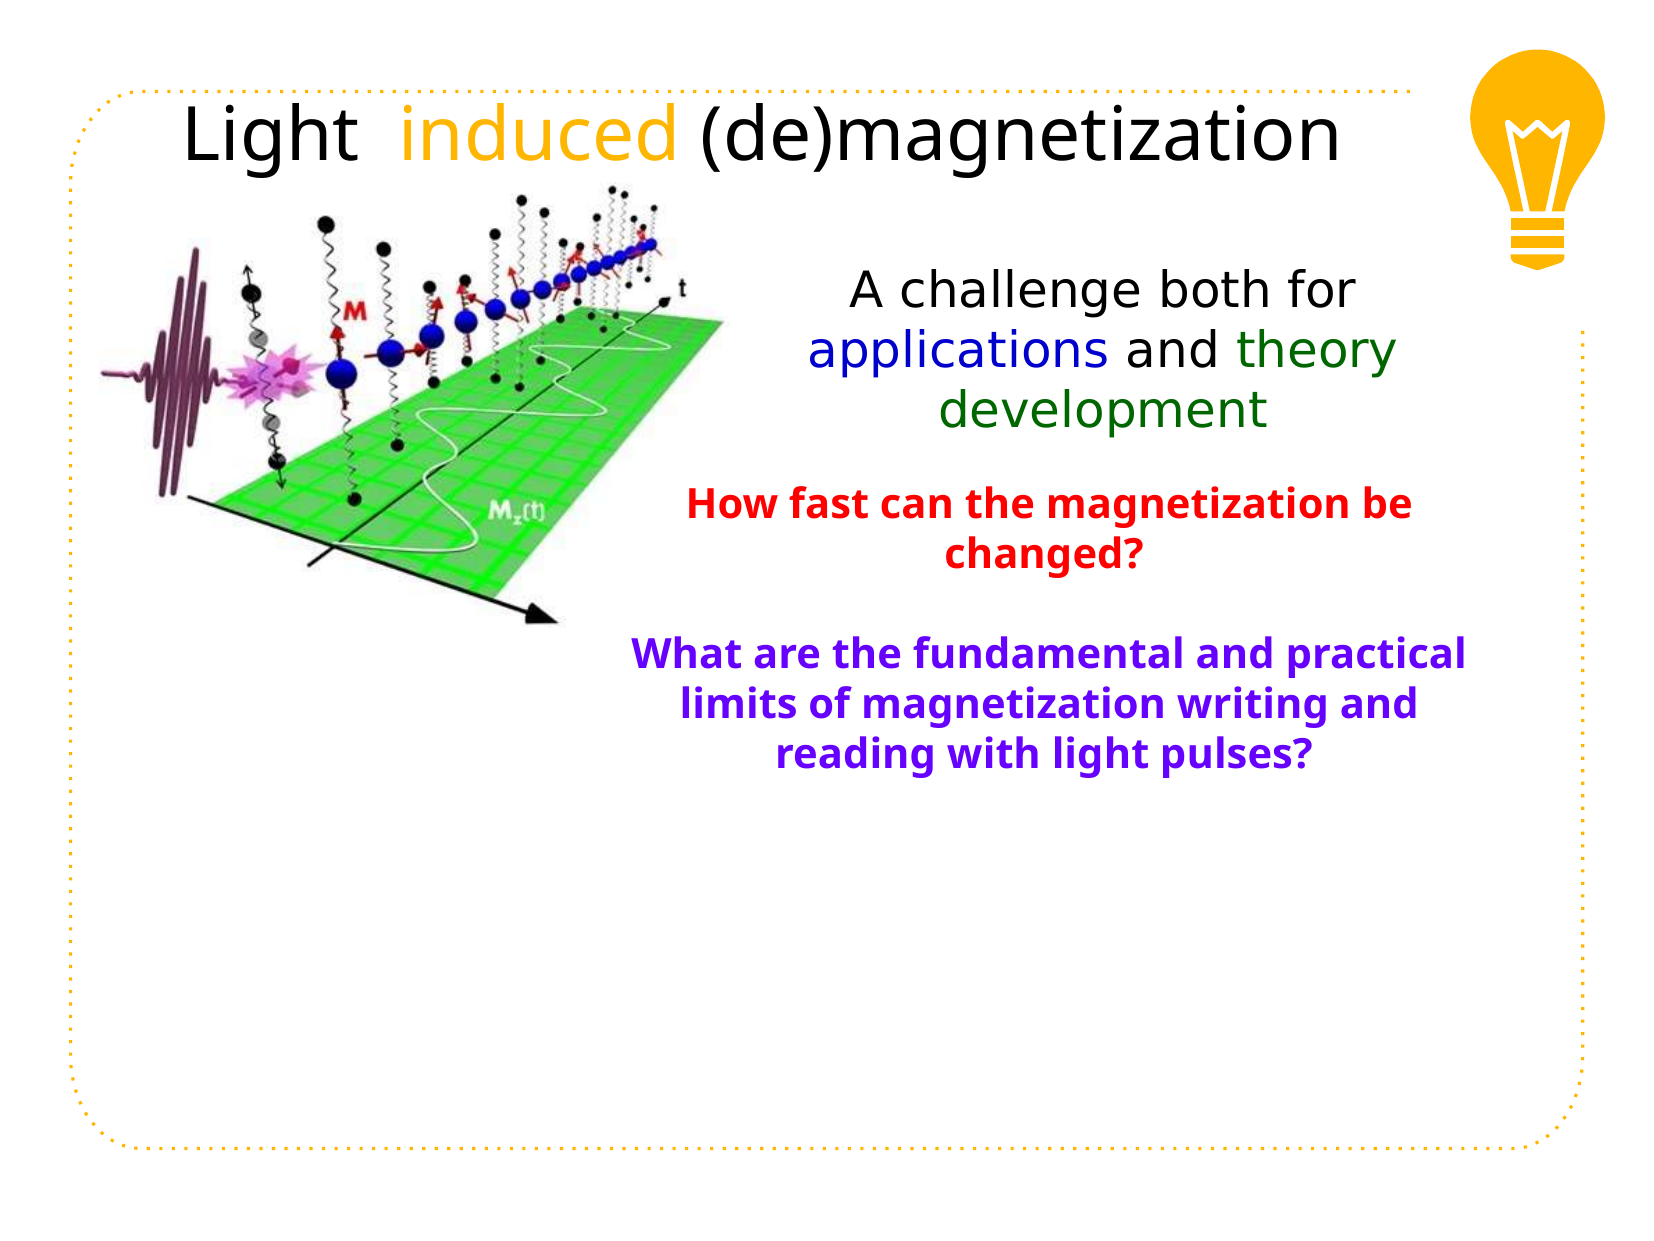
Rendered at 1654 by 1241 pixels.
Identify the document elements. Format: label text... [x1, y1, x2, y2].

text_box [1470, 49, 1606, 212]
picture [99, 127, 730, 633]
text_box [1511, 236, 1564, 248]
text_box [1512, 127, 1563, 212]
title Light induced (de)magnetization [166, 70, 1456, 196]
title How fast can the magnetization be changed? What are the fundamental and practical limits of magnetization writing and reading with light pulses? [584, 459, 1515, 520]
title A challenge both for applications and theory development [705, 239, 1501, 440]
text_box [1511, 218, 1564, 230]
text_box [1510, 254, 1565, 271]
